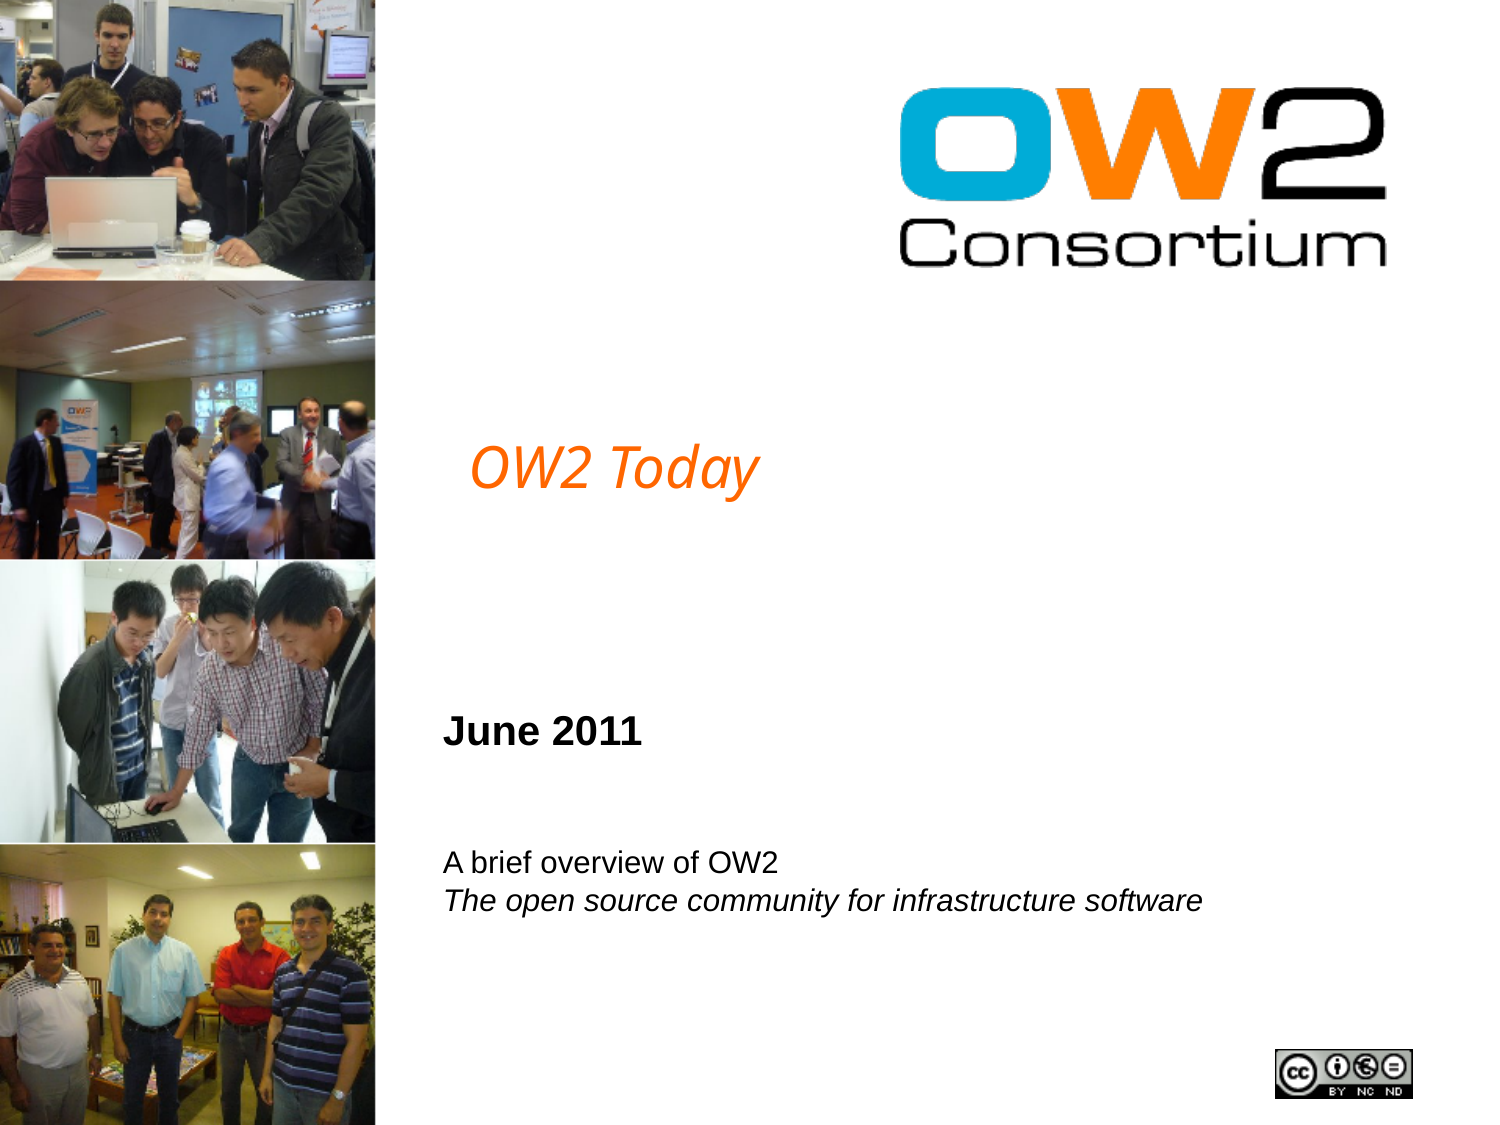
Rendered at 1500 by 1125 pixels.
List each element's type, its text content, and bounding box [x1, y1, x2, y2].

picture [0, 0, 377, 1125]
picture [900, 87, 1387, 268]
title OW2 Today [377, 420, 1087, 652]
picture [1275, 1049, 1413, 1099]
subtitle June 2011 A brief overview of OW2 The open source community for infrastructure software [442, 561, 1396, 969]
